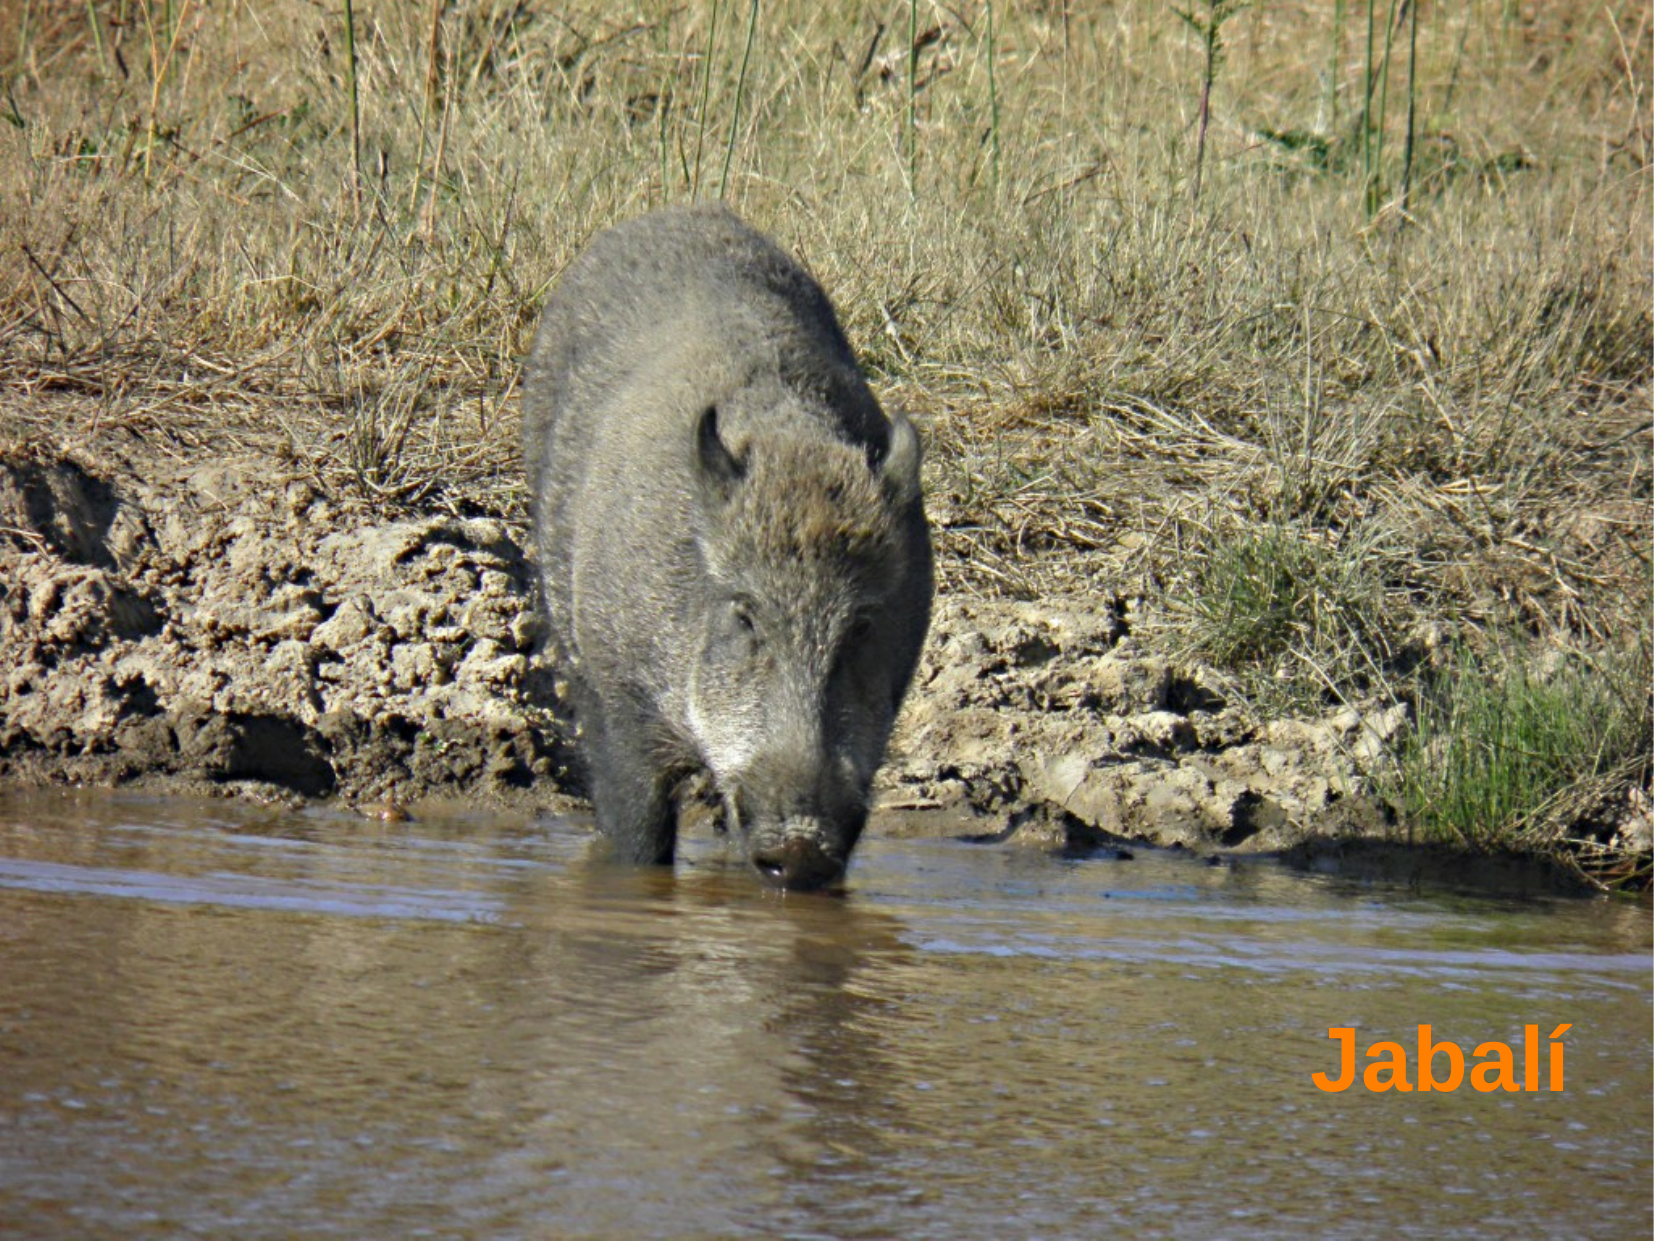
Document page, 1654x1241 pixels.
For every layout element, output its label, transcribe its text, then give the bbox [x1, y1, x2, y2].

picture [0, 0, 1654, 1241]
title Jabalí [82, 956, 1571, 1164]
